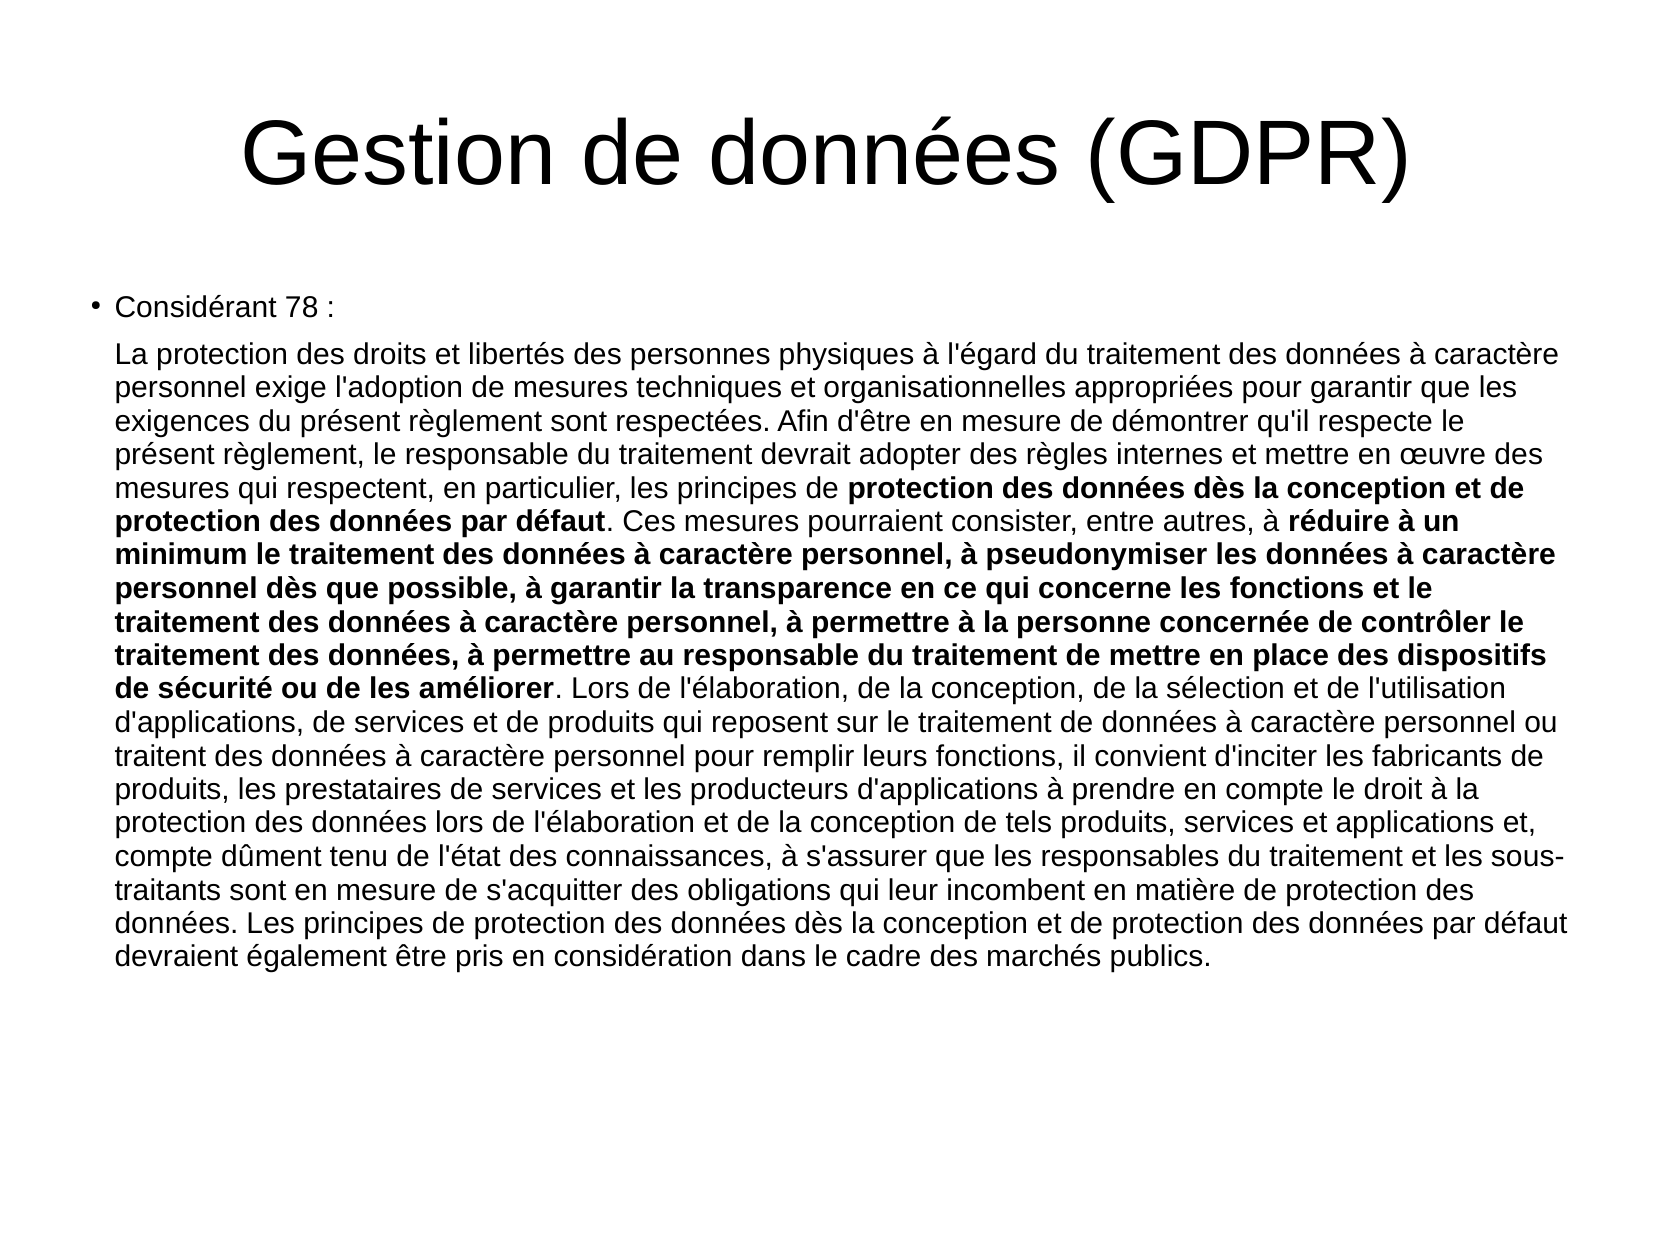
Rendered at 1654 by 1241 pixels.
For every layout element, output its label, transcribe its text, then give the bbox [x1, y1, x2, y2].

list Considérant 78 : La protection des droits et libertés des personnes physiques à l'égard du traitement des données à caractère personnel exige l'adoption de mesures techniques et organisationnelles appropriées pour garantir que les exigences du présent règlement sont respectées. Afin d'être en mesure de démontrer qu'il respecte le présent règlement, le responsable du traitement devrait adopter des règles internes et mettre en œuvre des mesures qui respectent, en particulier, les principes de protection des données dès la conception et de protection des données par défaut. Ces mesures pourraient consister, entre autres, à réduire à un minimum le traitement des données à caractère personnel, à pseudonymiser les données à caractère personnel dès que possible, à garantir la transparence en ce qui concerne les fonctions et le traitement des données à caractère personnel, à permettre à la personne concernée de contrôler le traitement des données, à permettre au responsable du traitement de mettre en place des dispositifs de sécurité ou de les améliorer. Lors de l'élaboration, de la conception, de la sélection et de l'utilisation d'applications, de services et de produits qui reposent sur le traitement de données à caractère personnel ou traitent des données à caractère personnel pour remplir leurs fonctions, il convient d'inciter les fabricants de produits, les prestataires de services et les producteurs d'applications à prendre en compte le droit à la protection des données lors de l'élaboration et de la conception de tels produits, services et applications et, compte dûment tenu de l'état des connaissances, à s'assurer que les responsables du traitement et les sous-traitants sont en mesure de s'acquitter des obligations qui leur incombent en matière de protection des données. Les principes de protection des données dès la conception et de protection des données par défaut devraient également être pris en considération dans le cadre des marchés publics. [82, 290, 1571, 1010]
title Gestion de données (GDPR) [82, 49, 1571, 257]
